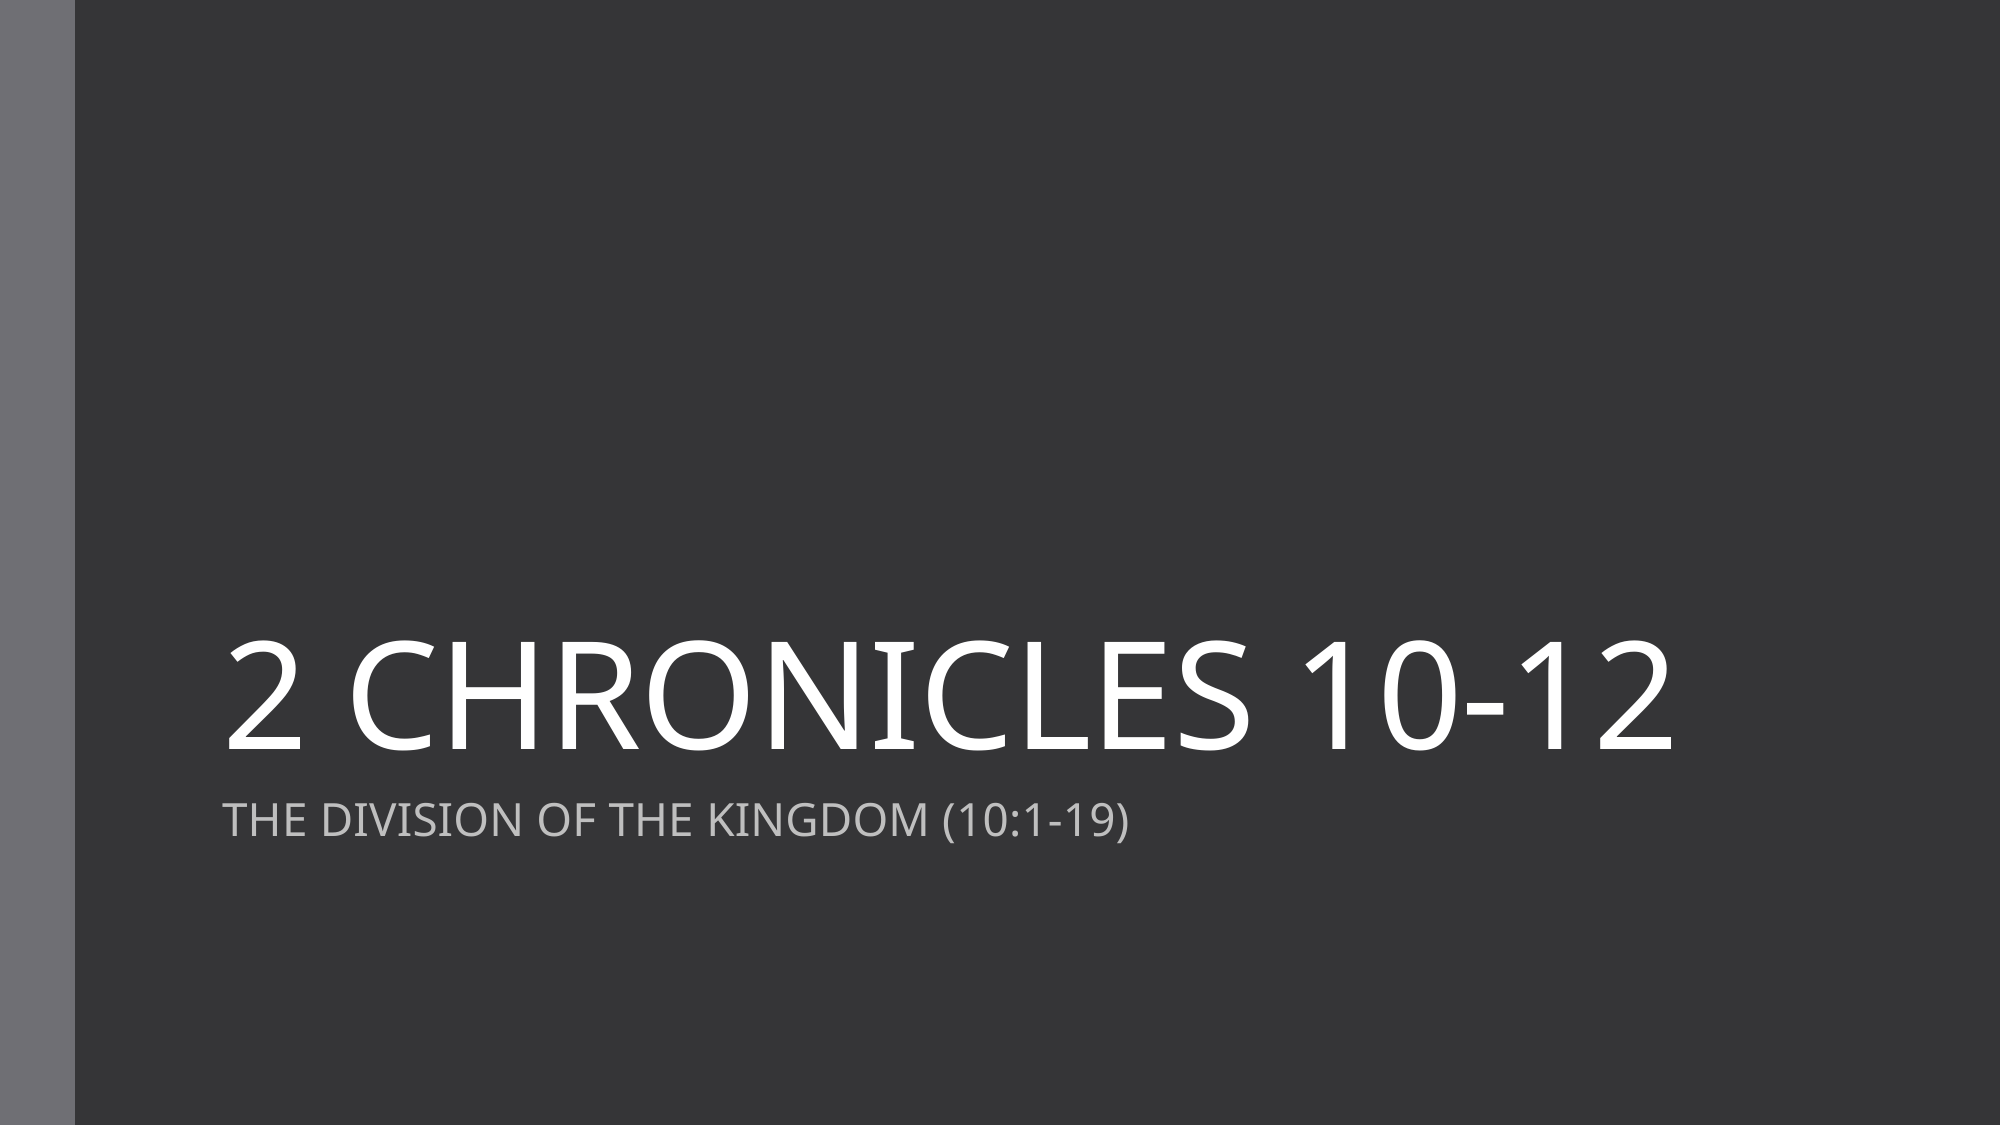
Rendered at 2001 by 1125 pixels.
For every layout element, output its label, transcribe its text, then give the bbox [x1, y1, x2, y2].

subtitle THE DIVISION OF THE KINGDOM (10:1-19) [206, 787, 1752, 1066]
title 2 CHRONICLES 10-12 [206, 124, 1752, 787]
